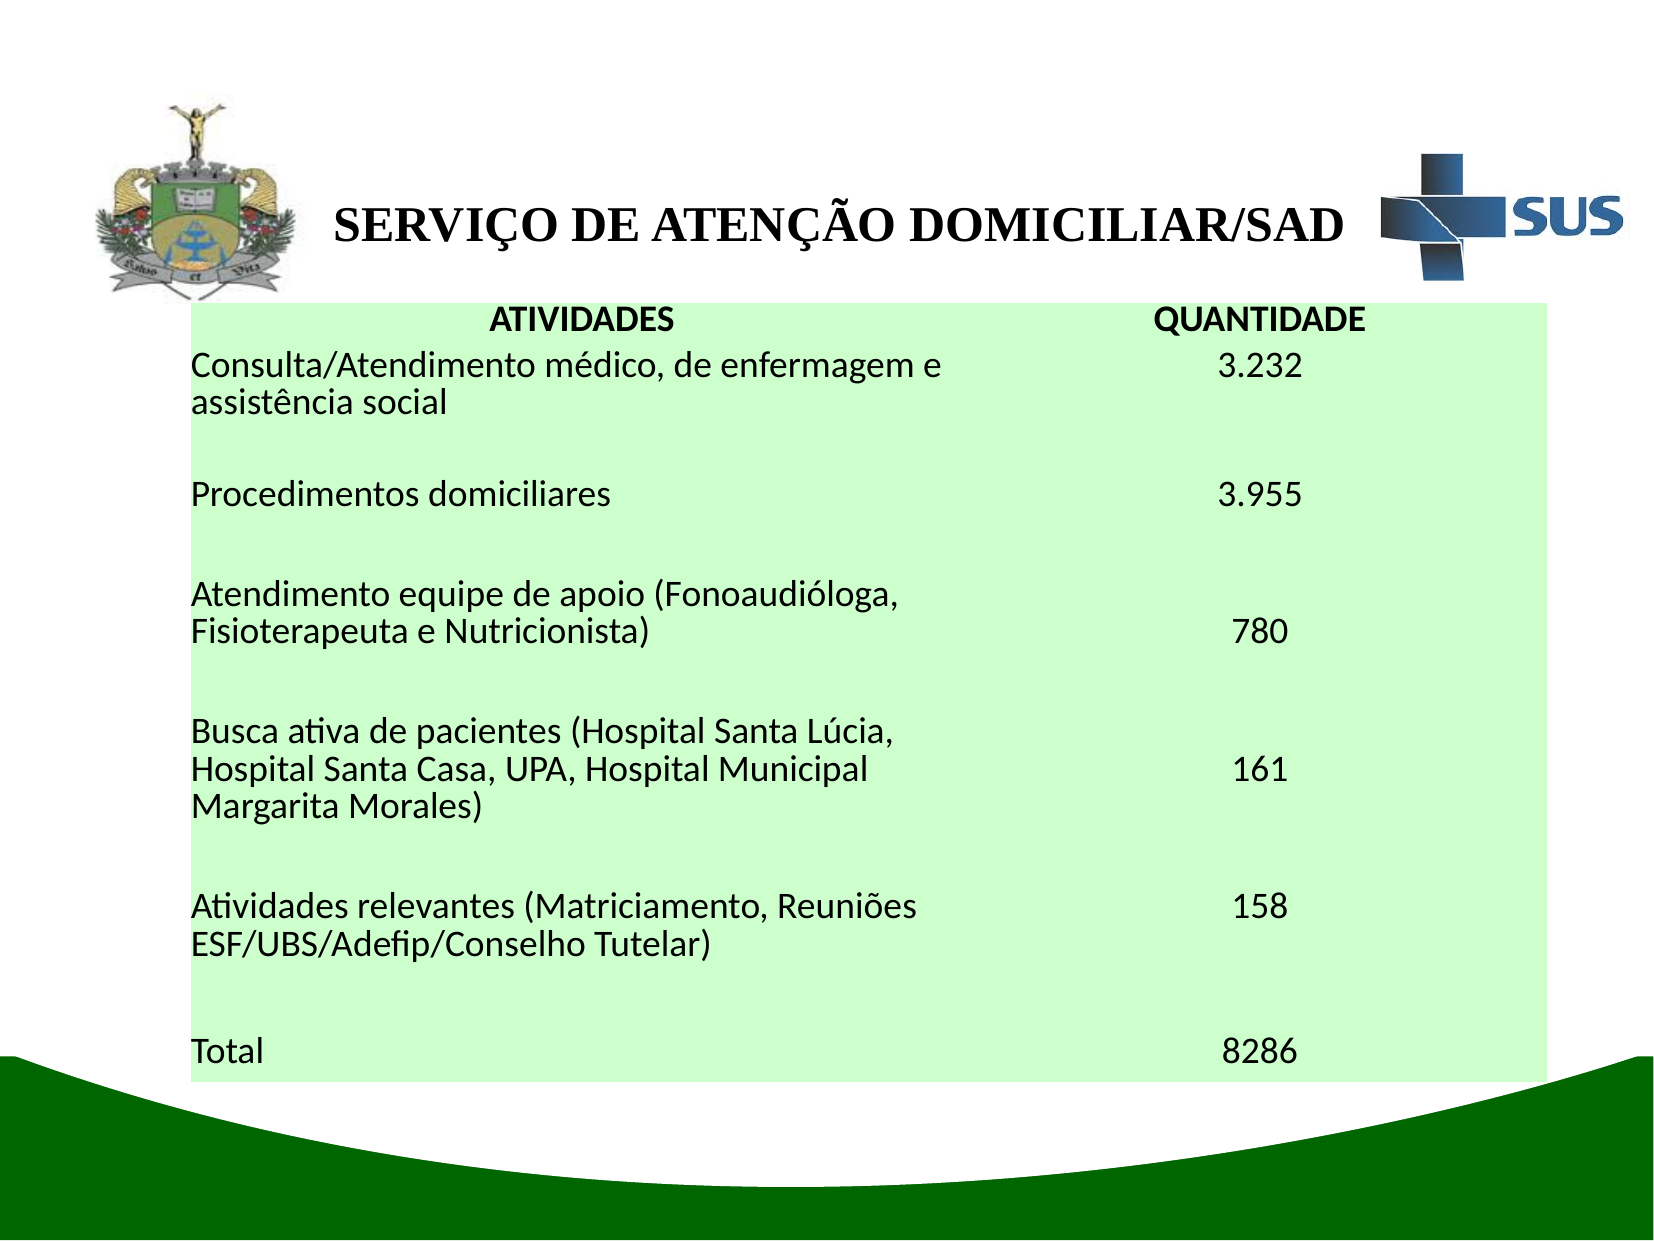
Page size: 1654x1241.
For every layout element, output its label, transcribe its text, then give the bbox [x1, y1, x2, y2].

picture [1380, 153, 1630, 281]
table_cell Atendimento equipe de apoio (Fonoaudióloga, Fisioterapeuta e Nutricionista) [191, 578, 973, 715]
picture [82, 94, 308, 319]
table_cell Procedimentos domiciliares [191, 441, 973, 578]
table_cell Consulta/Atendimento médico, de enfermagem e assistência social [191, 349, 973, 441]
text_box SERVIÇO DE ATENÇÃO DOMICILIAR/SAD [318, 189, 1360, 260]
table_header ATIVIDADES [191, 303, 973, 349]
table_cell Atividades relevantes (Matriciamento, Reuniões ESF/UBS/Adefip/Conselho Tutelar) [191, 853, 973, 1036]
table_header QUANTIDADE [973, 303, 1547, 349]
text_box [0, 1050, 1654, 1241]
table_cell 780 [973, 578, 1547, 715]
table_cell Total [191, 1036, 973, 1082]
table_cell 8286 [973, 1036, 1547, 1082]
table_cell 3.955 [973, 441, 1547, 578]
table_cell 3.232 [973, 349, 1547, 441]
table_cell 158 [973, 853, 1547, 1036]
table_cell Busca ativa de pacientes (Hospital Santa Lúcia, Hospital Santa Casa, UPA, Hospital Municipal Margarita Morales) [191, 715, 973, 853]
table_cell 161 [973, 715, 1547, 853]
